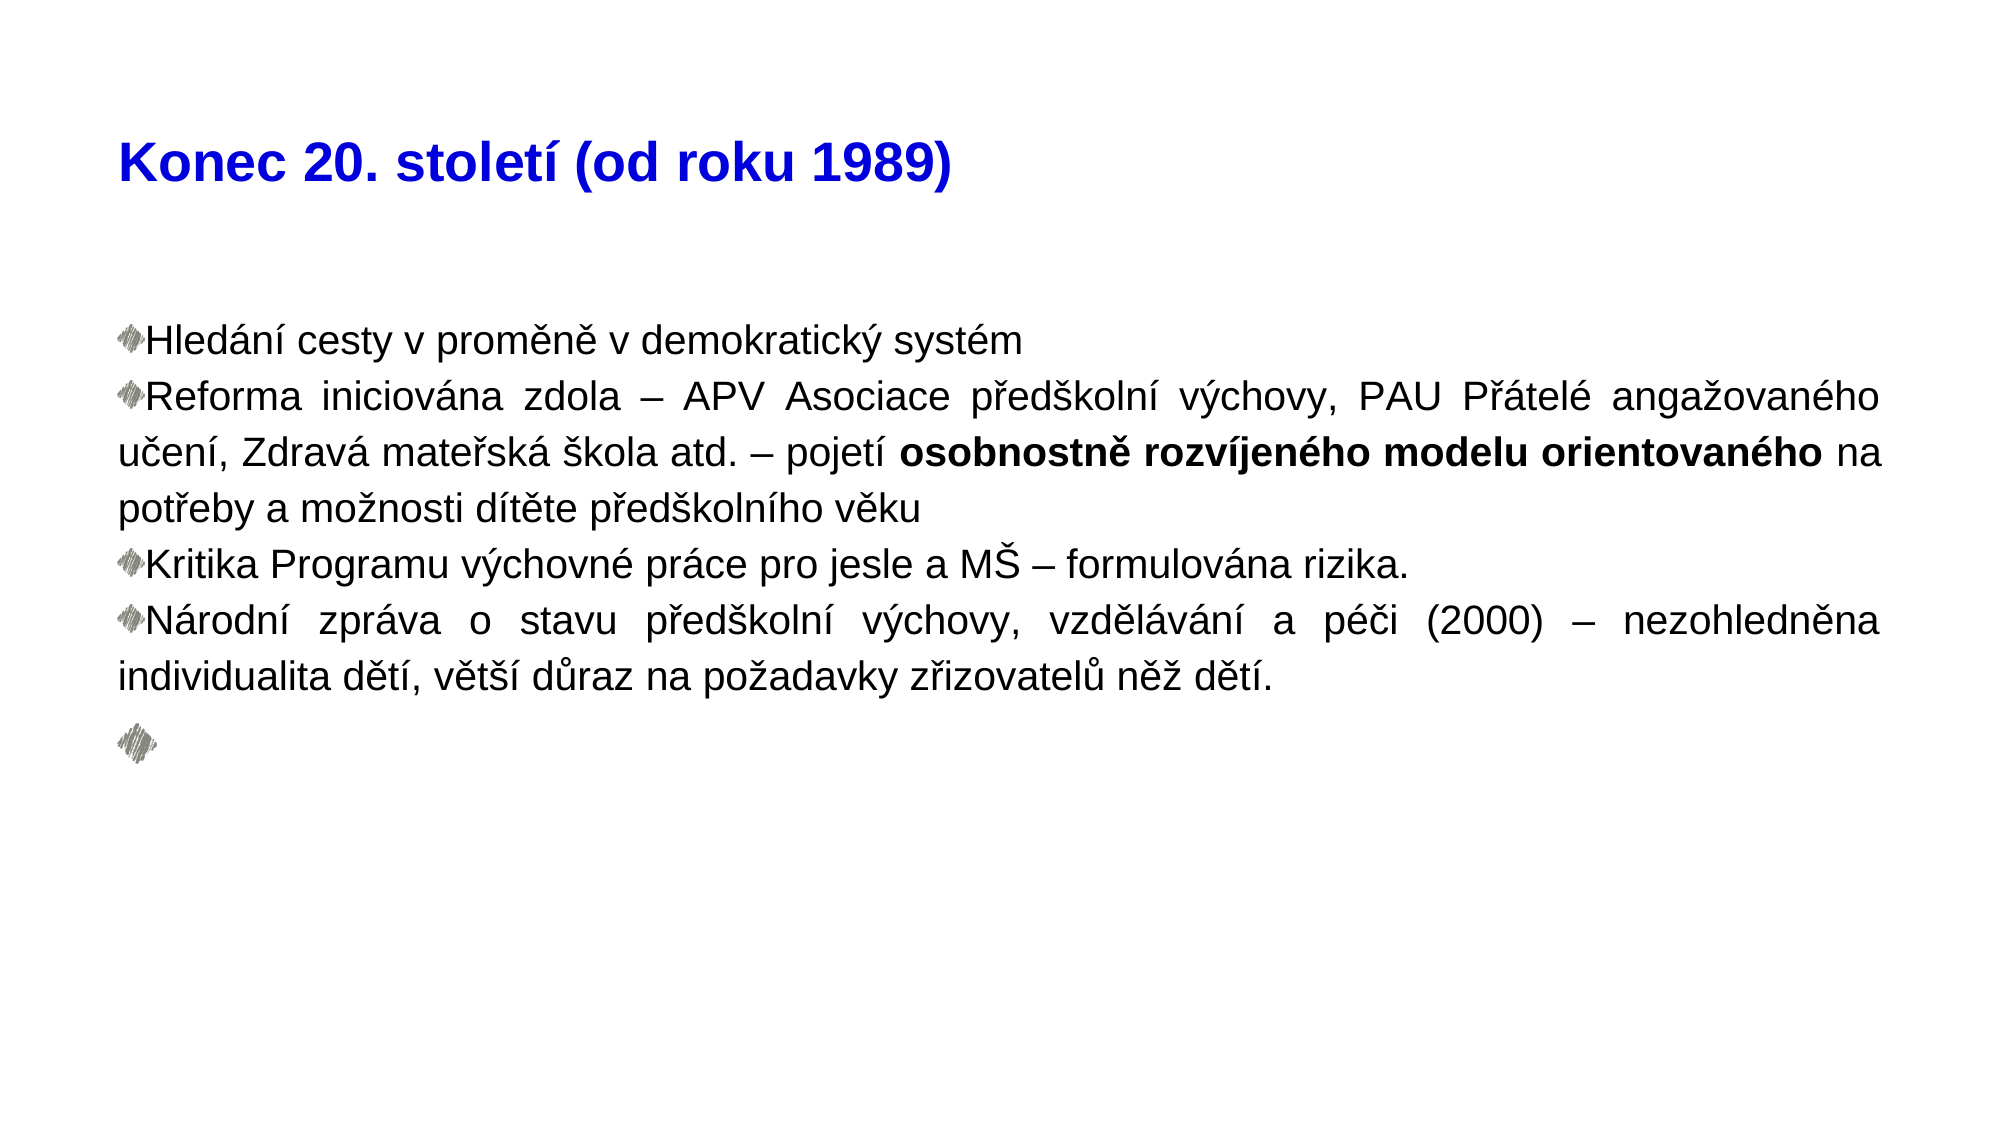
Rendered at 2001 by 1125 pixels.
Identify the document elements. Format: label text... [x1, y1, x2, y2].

list Hledání cesty v proměně v demokratický systém Reforma iniciována zdola – APV Asociace předškolní výchovy, PAU Přátelé angažovaného učení, Zdravá mateřská škola atd. – pojetí osobnostně rozvíjeného modelu orientovaného na potřeby a možnosti dítěte předškolního věku Kritika Programu výchovné práce pro jesle a MŠ – formulována rizika. Národní zpráva o stavu předškolní výchovy, vzdělávání a péči (2000) – nezohledněna individualita dětí, větší důraz na požadavky zřizovatelů něž dětí. [350, 246, 1457, 992]
title Konec 20. století (od roku 1989) [118, 118, 1883, 193]
